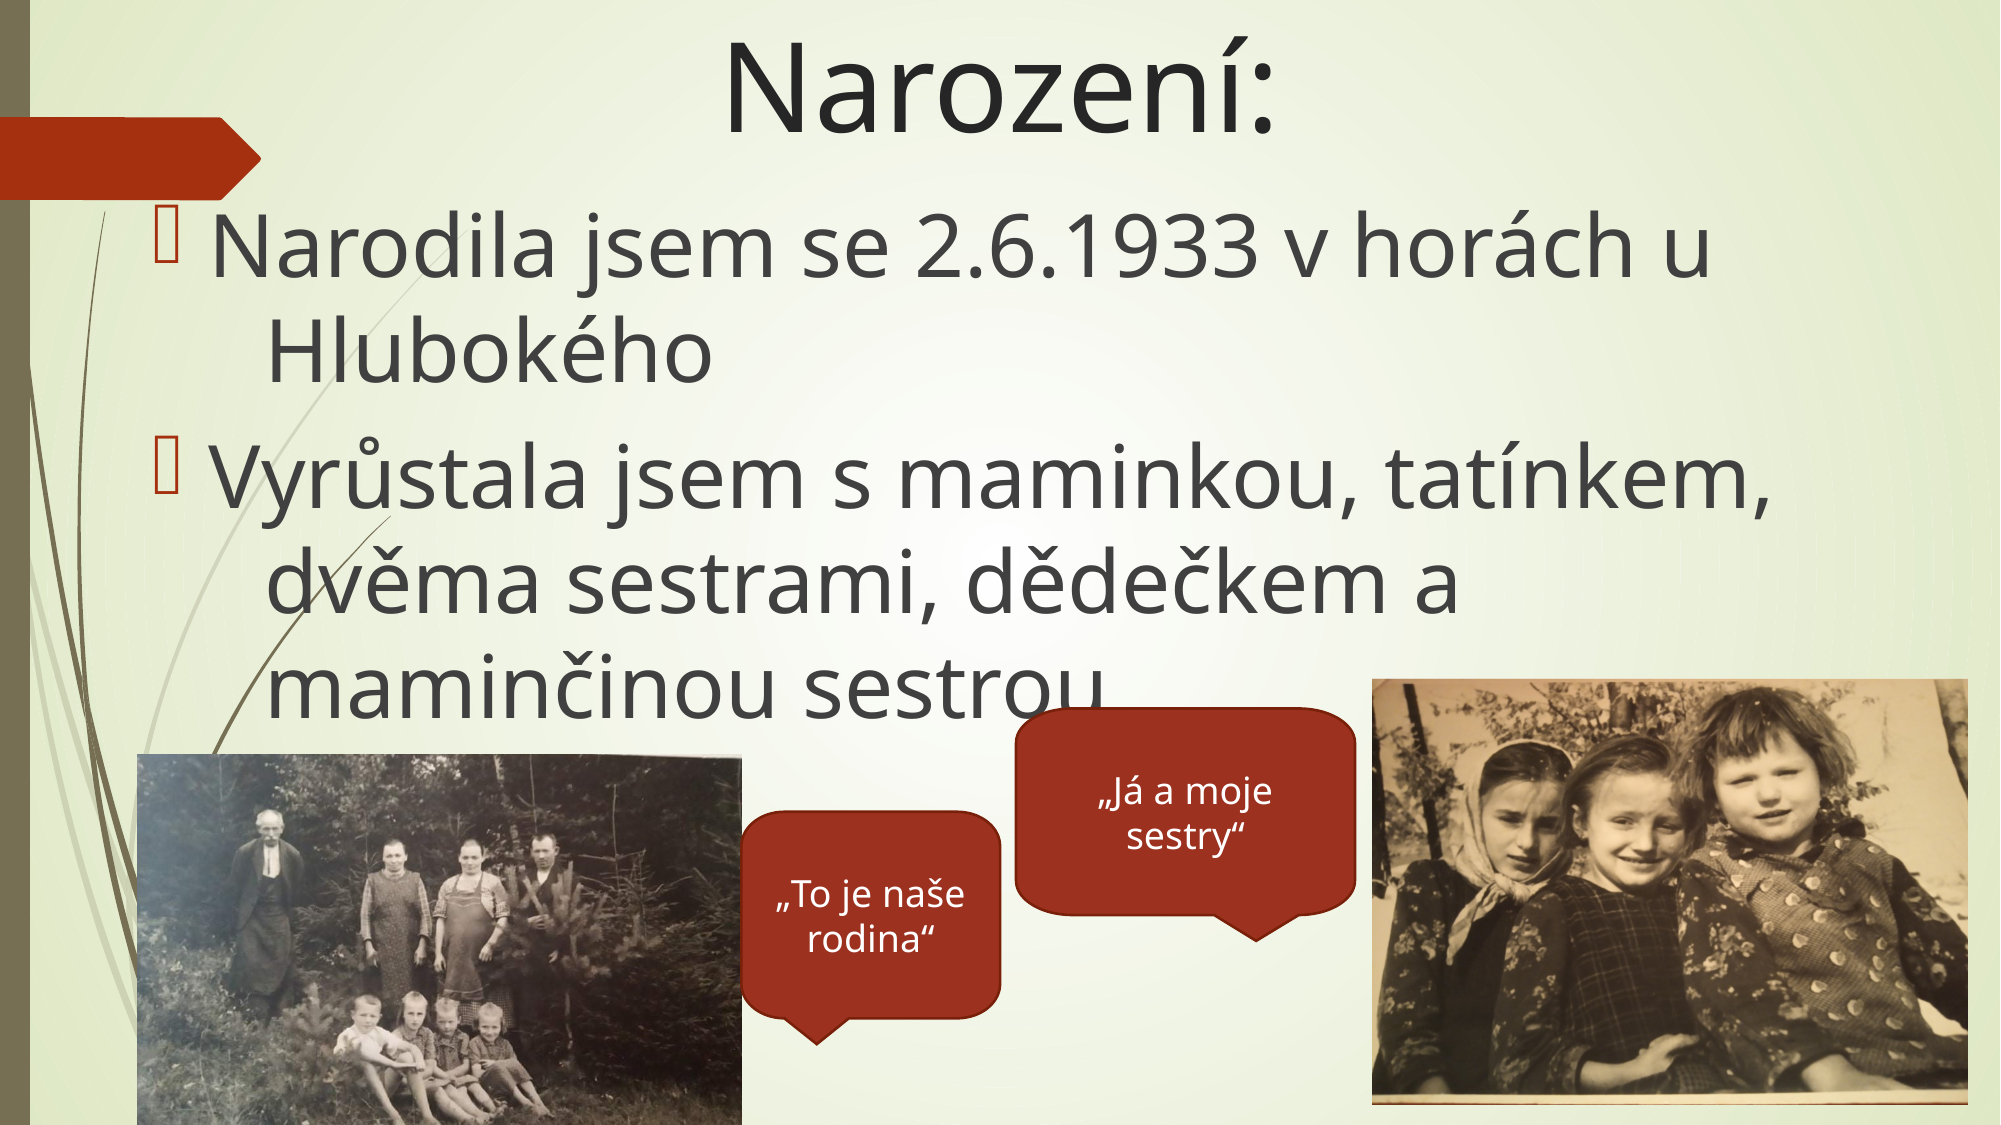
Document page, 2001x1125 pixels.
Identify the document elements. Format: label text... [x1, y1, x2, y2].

text_box „Já a moje sestry“ [1016, 708, 1355, 941]
text_box „To je naše rodina“ [741, 811, 1001, 1045]
picture [1371, 678, 1968, 1105]
picture [137, 754, 742, 1125]
list Narodila jsem se 2.6.1933 v horách u Hlubokého Vyrůstala jsem s maminkou, tatínkem, dvěma sestrami, dědečkem a maminčinou sestrou [137, 182, 2000, 1125]
title Narození: [137, 0, 1863, 182]
